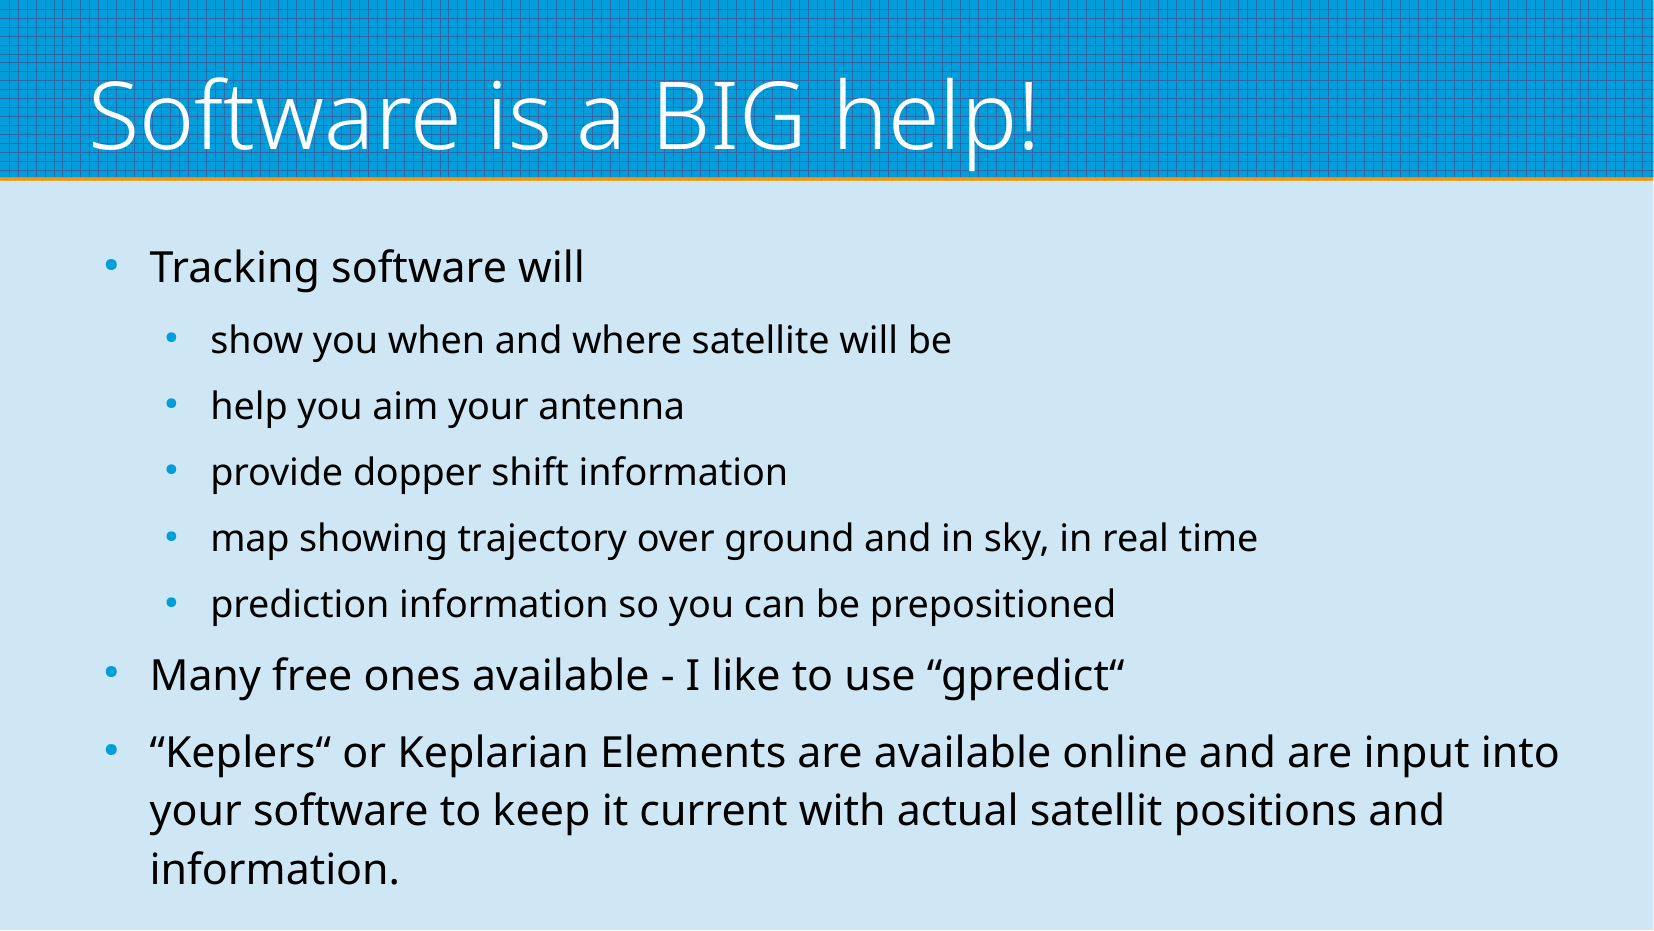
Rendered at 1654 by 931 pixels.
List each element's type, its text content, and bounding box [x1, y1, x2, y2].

title Software is a BIG help! [88, 14, 1565, 178]
list Tracking software will show you when and where satellite will be help you aim your antenna provide dopper shift information map showing trajectory over ground and in sky, in real time prediction information so you can be prepositioned Many free ones available - I like to use “gpredict“ “Keplers“ or Keplarian Elements are available online and are input into your software to keep it current with actual satellit positions and information. [88, 236, 1565, 901]
